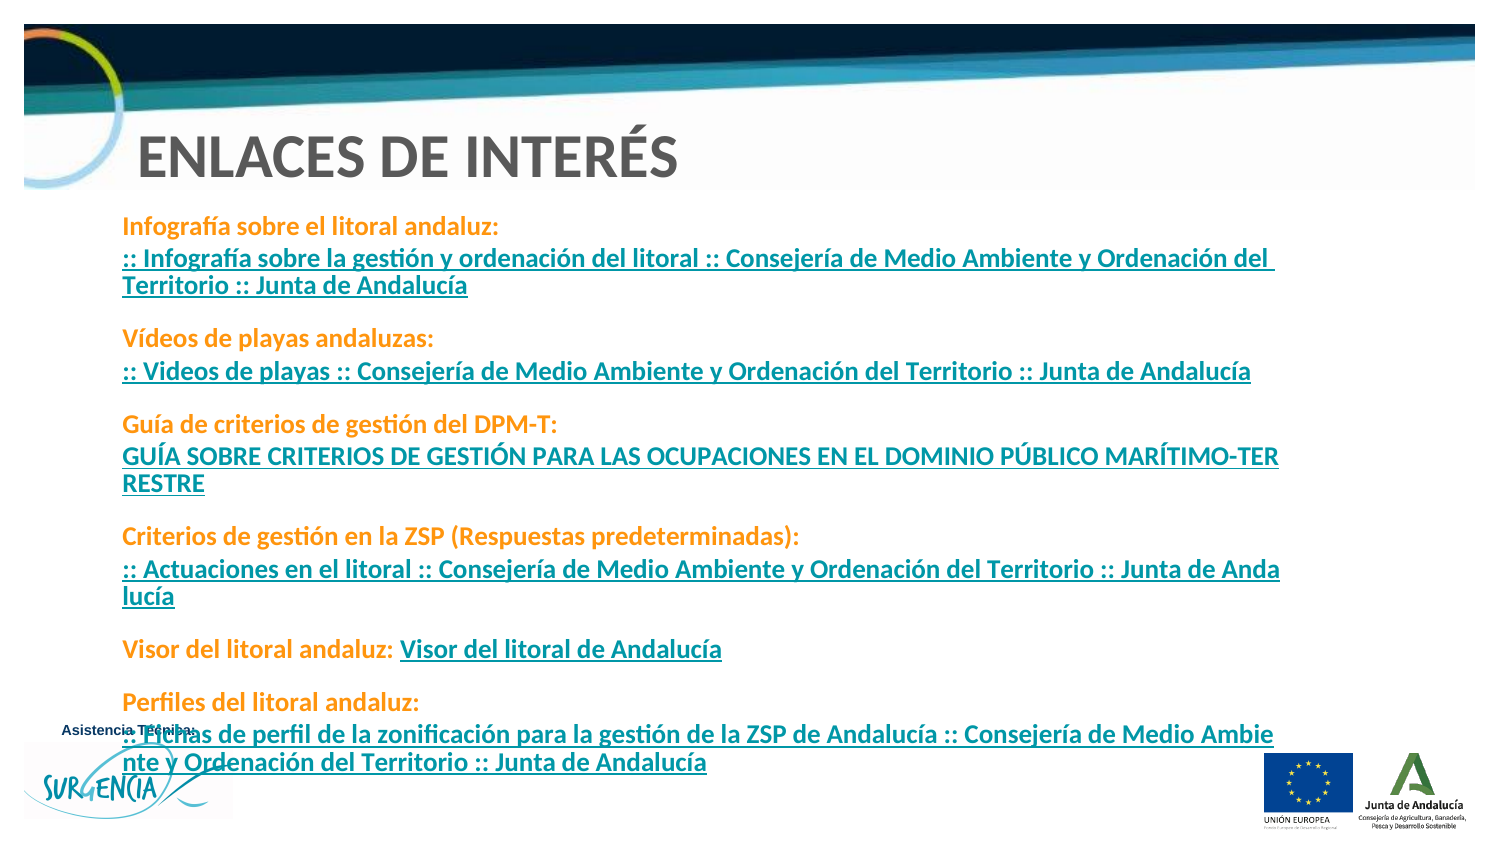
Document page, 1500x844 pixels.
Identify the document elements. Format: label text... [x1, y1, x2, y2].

picture [1264, 753, 1476, 830]
list Infografía sobre el litoral andaluz: :: Infografía sobre la gestión y ordenación del litoral :: Consejería de Medio Ambiente y Ordenación del Territorio :: Junta de Andalucía Vídeos de playas andaluzas: :: Videos de playas :: Consejería de Medio Ambiente y Ordenación del Territorio :: Junta de Andalucía Guía de criterios de gestión del DPM-T: GUÍA SOBRE CRITERIOS DE GESTIÓN PARA LAS OCUPACIONES EN EL DOMINIO PÚBLICO MARÍTIMO-TERRESTRE Criterios de gestión en la ZSP (Respuestas predeterminadas): :: Actuaciones en el litoral :: Consejería de Medio Ambiente y Ordenación del Territorio :: Junta de Andalucía Visor del litoral andaluz: Visor del litoral de Andalucía Perfiles del litoral andaluz: :: Fichas de perfil de la zonificación para la gestión de la ZSP de Andalucía :: Consejería de Medio Ambiente y Ordenación del Territorio :: Junta de Andalucía [122, 205, 1285, 722]
picture [24, 742, 233, 819]
title ENLACES DE INTERÉS [122, 103, 695, 205]
picture [216, 742, 233, 746]
picture [24, 24, 1475, 190]
text_box Asistencia Técnica: [41, 705, 216, 754]
picture [188, 756, 198, 768]
